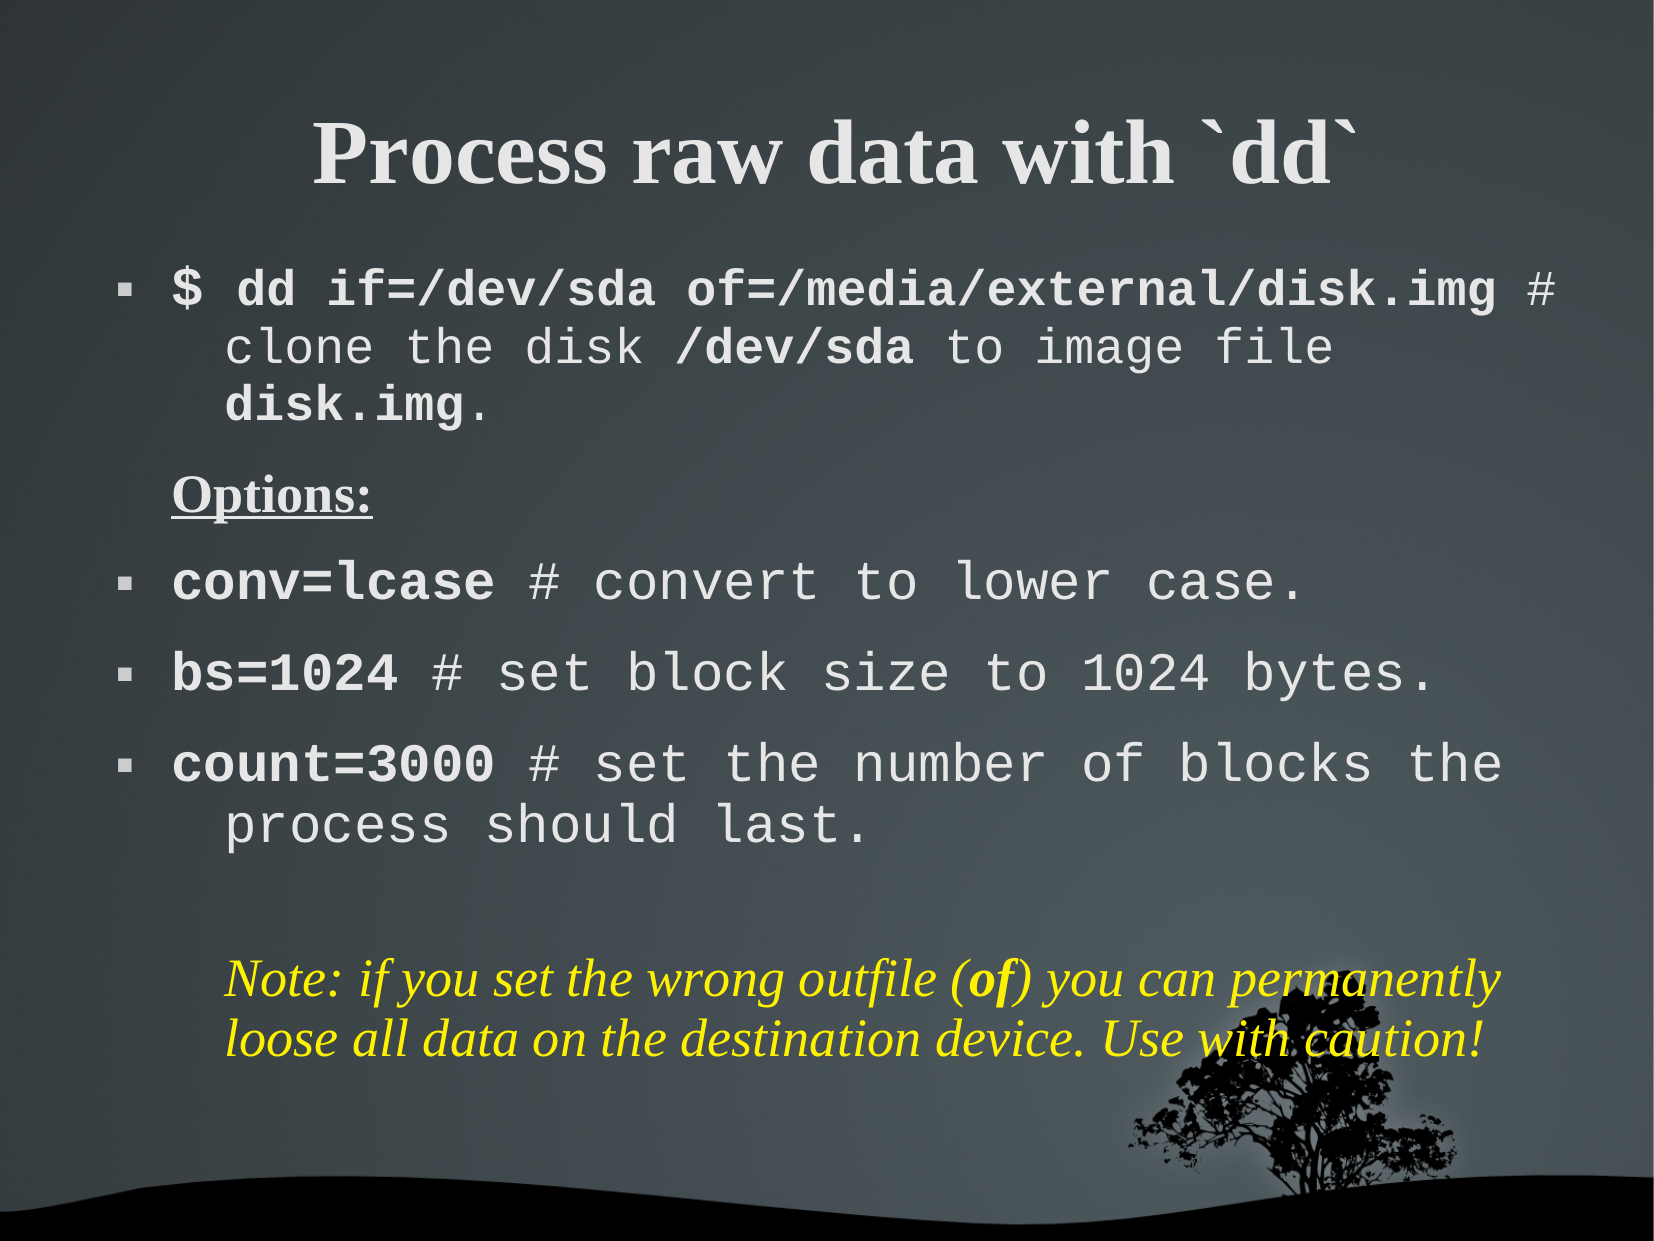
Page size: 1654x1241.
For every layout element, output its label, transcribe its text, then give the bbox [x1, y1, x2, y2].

list $ dd if=/dev/sda of=/media/external/disk.img # clone the disk /dev/sda to image file disk.img. Options: conv=lcase # convert to lower case. bs=1024 # set block size to 1024 bytes. count=3000 # set the number of blocks the process should last. Note: if you set the wrong outfile (of) you can permanently loose all data on the destination device. Use with caution! [82, 260, 1571, 1105]
picture [0, 0, 1654, 1241]
title Process raw data with `dd` [82, 33, 1571, 260]
